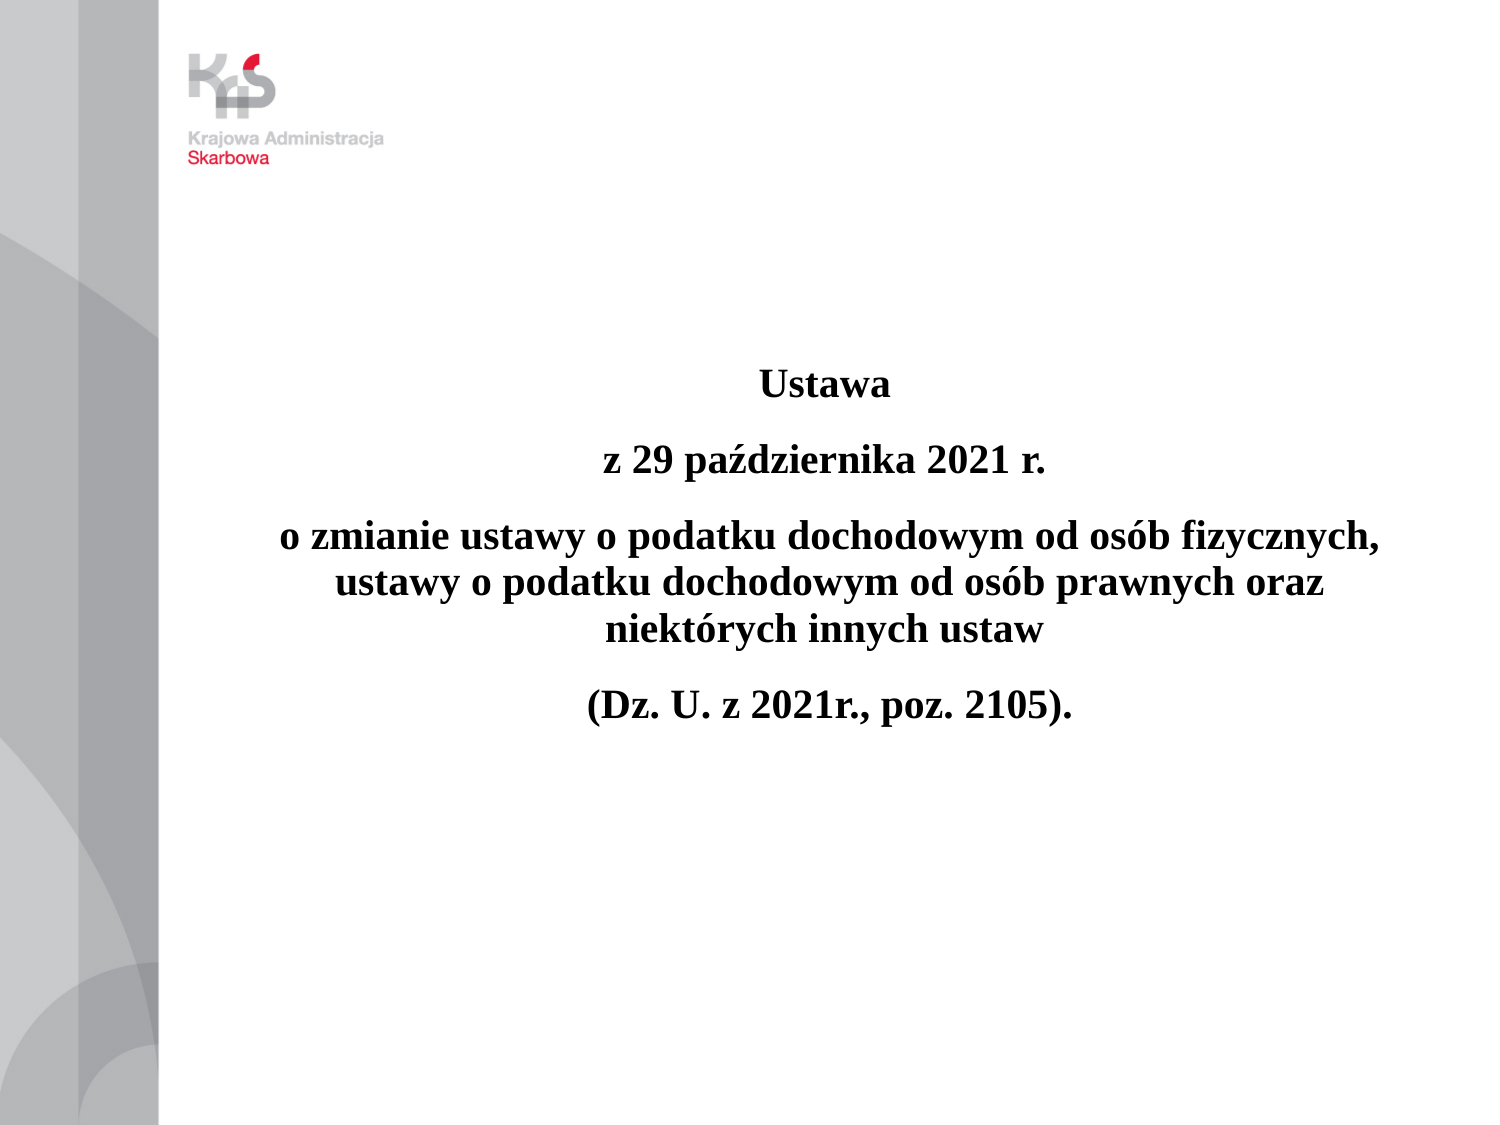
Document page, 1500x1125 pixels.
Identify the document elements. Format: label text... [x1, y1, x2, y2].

subtitle Ustawa z 29 października 2021 r. o zmianie ustawy o podatku dochodowym od osób fizycznych, ustawy o podatku dochodowym od osób prawnych oraz niektórych innych ustaw (Dz. U. z 2021r., poz. 2105). [236, 177, 1424, 911]
picture [0, 0, 1500, 1125]
